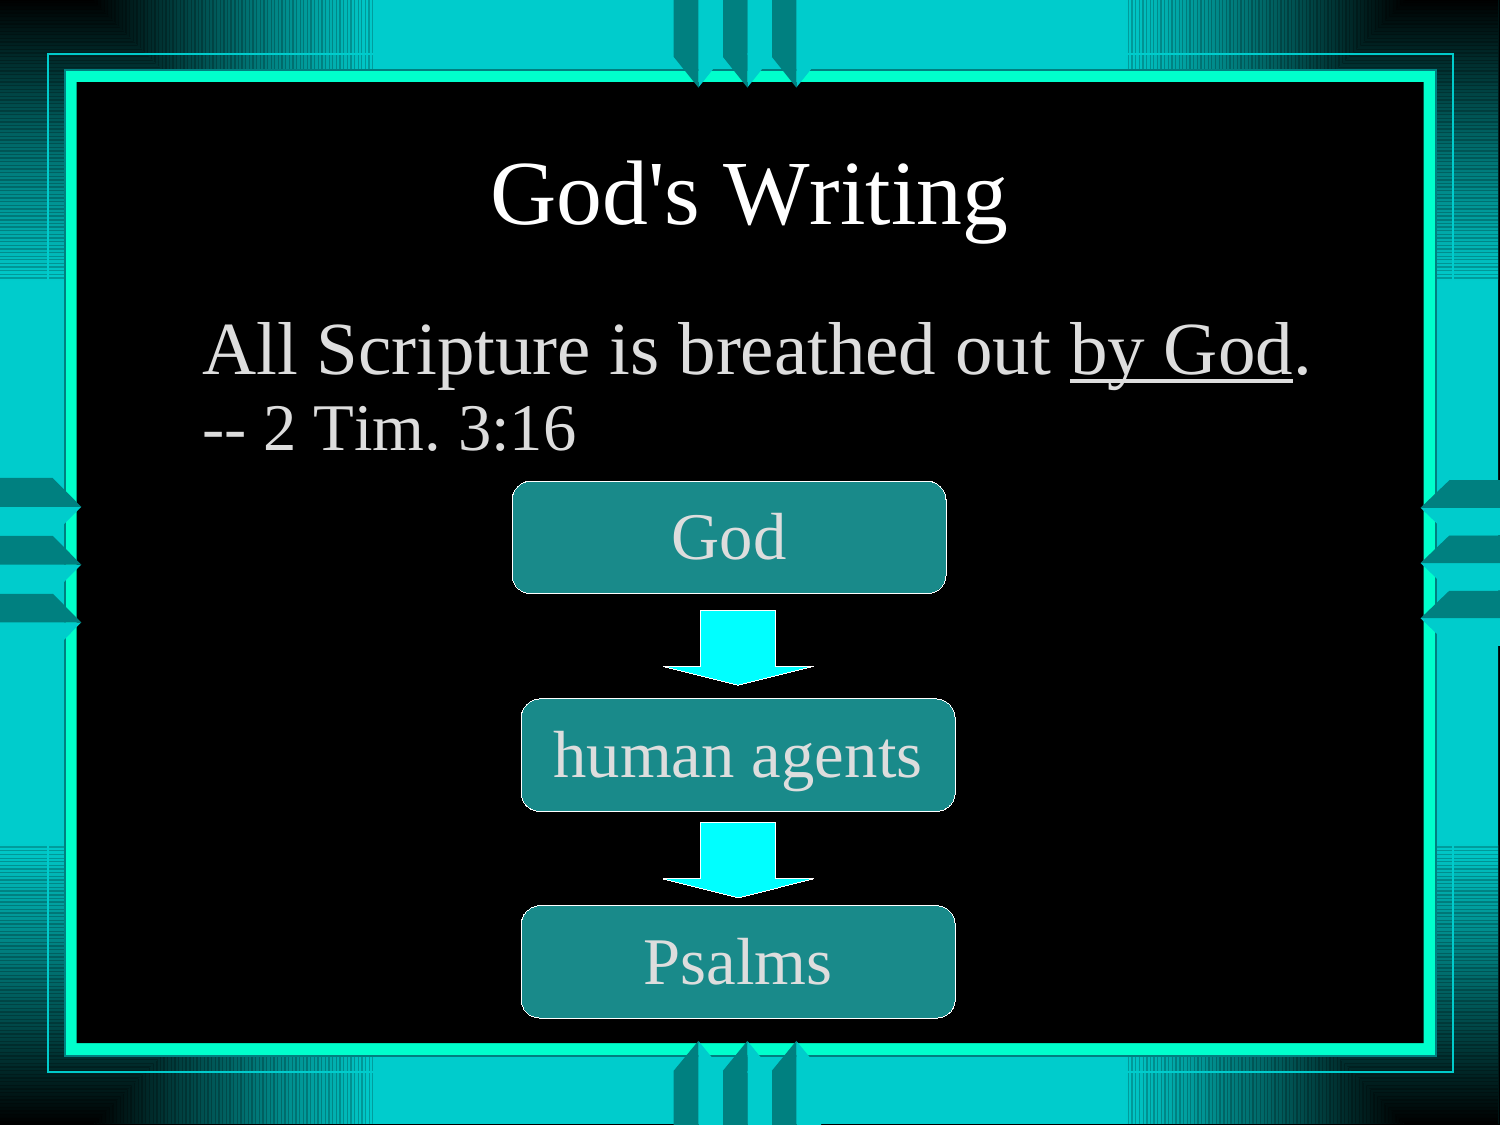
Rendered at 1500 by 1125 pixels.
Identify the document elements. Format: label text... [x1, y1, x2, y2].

text_box All Scripture is breathed out by God. -- 2 Tim. 3:16 [187, 300, 1388, 473]
text_box human agents [521, 698, 956, 812]
text_box God [512, 481, 947, 594]
text_box Psalms [521, 905, 956, 1019]
text_box [663, 610, 814, 686]
text_box [663, 822, 814, 898]
title God's Writing [112, 99, 1388, 288]
